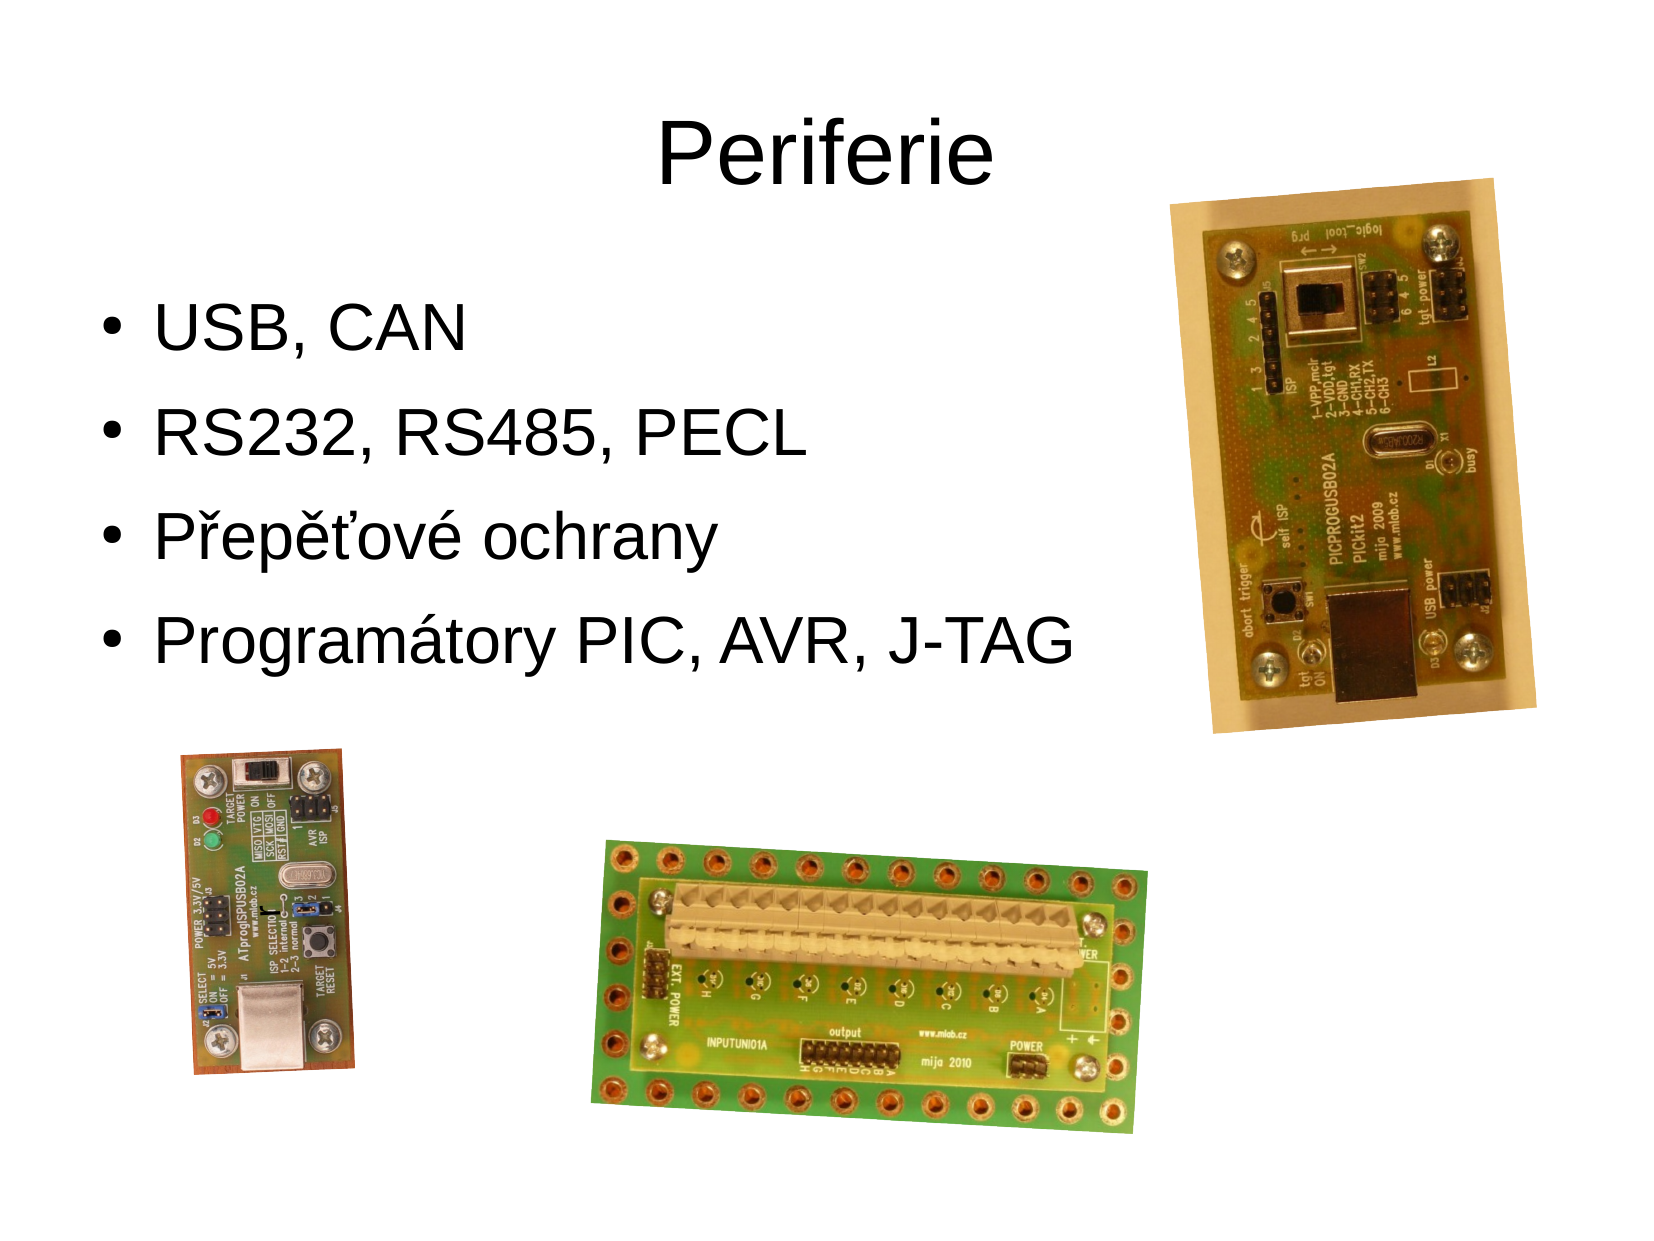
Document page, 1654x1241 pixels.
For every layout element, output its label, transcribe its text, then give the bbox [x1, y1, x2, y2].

picture [180, 748, 355, 1075]
title Periferie [82, 49, 1571, 257]
list USB, CAN RS232, RS485, PECL Přepěťové ochrany Programátory PIC, AVR, J-TAG [82, 290, 1571, 1109]
picture [590, 839, 1148, 1134]
picture [1169, 177, 1537, 734]
